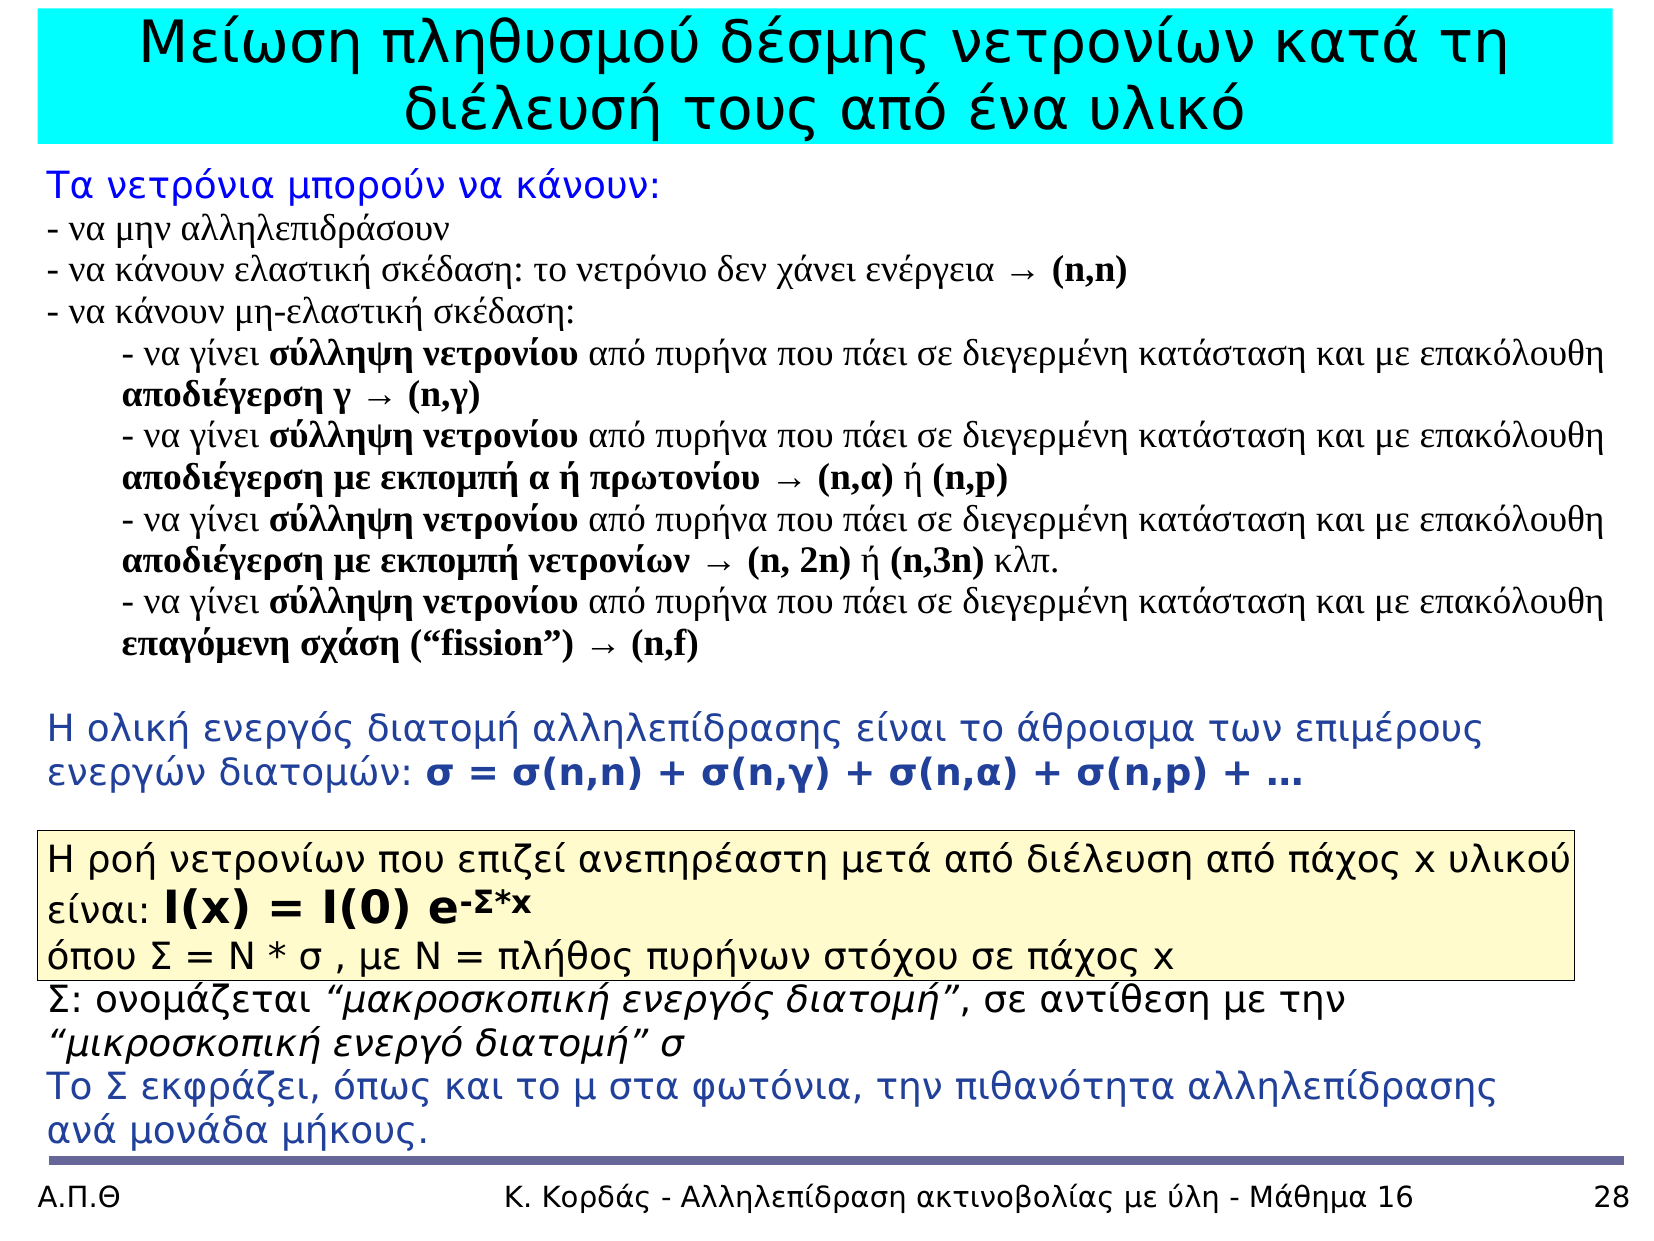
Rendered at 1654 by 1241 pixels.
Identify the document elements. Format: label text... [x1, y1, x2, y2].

text_box Τα νετρόνια μπορούν να κάνουν: - να μην αλληλεπιδράσουν - να κάνουν ελαστική σκέδαση: το νετρόνιο δεν χάνει ενέργεια → (n,n) - να κάνουν μη-ελαστική σκέδαση: - να γίνει σύλληψη νετρονίου από πυρήνα που πάει σε διεγερμένη κατάσταση και με επακόλουθη αποδιέγερση γ → (n,γ) - να γίνει σύλληψη νετρονίου από πυρήνα που πάει σε διεγερμένη κατάσταση και με επακόλουθη αποδιέγερση με εκπομπή α ή πρωτονίου → (n,α) ή (n,p) - να γίνει σύλληψη νετρονίου από πυρήνα που πάει σε διεγερμένη κατάσταση και με επακόλουθη αποδιέγερση με εκπομπή νετρονίων → (n, 2n) ή (n,3n) κλπ. - να γίνει σύλληψη νετρονίου από πυρήνα που πάει σε διεγερμένη κατάσταση και με επακόλουθη επαγόμενη σχάση (“fission”) → (n,f) Η ολική ενεργός διατομή αλληλεπίδρασης είναι το άθροισμα των επιμέρους ενεργών διατομών: σ = σ(n,n) + σ(n,γ) + σ(n,α) + σ(n,p) + … Η ροή νετρονίων που επιζεί ανεπηρέαστη μετά από διέλευση από πάχος x υλικού είναι: Ι(x) = Ι(0) e-Σ*x όπου Σ = Ν * σ , με Ν = πλήθος πυρήνων στόχου σε πάχος x Σ: ονομάζεται “μακροσκοπική ενεργός διατομή”, σε αντίθεση με την “μικροσκοπική ενεργό διατομή” σ Το Σ εκφράζει, όπως και το μ στα φωτόνια, την πιθανότητα αλληλεπίδρασης ανά μονάδα μήκους. [25, 150, 1636, 1210]
title Μείωση πληθυσμού δέσμης νετρονίων κατά τη διέλευσή τους από ένα υλικό [37, 8, 1613, 144]
